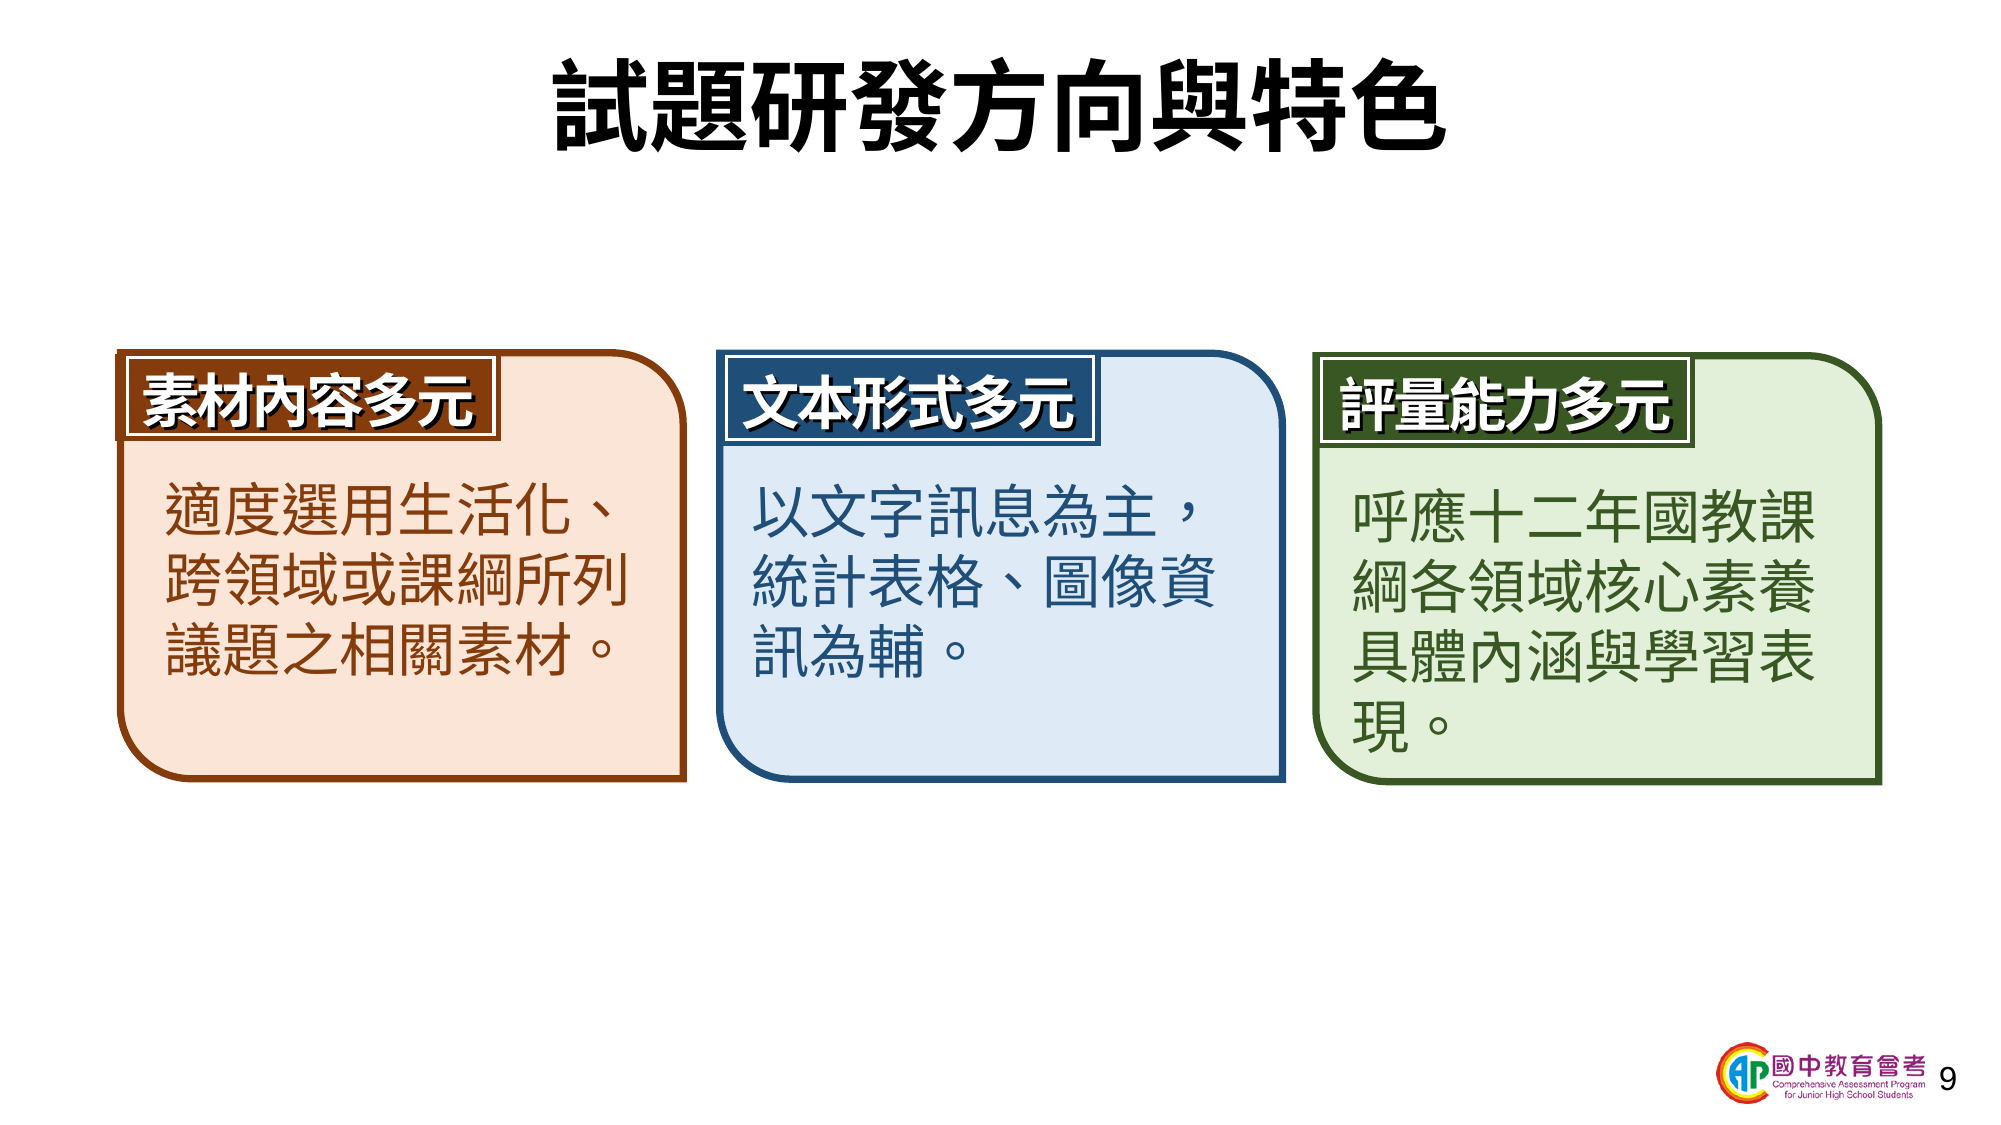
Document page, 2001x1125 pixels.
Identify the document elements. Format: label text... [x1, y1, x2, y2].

text_box [719, 353, 1283, 780]
text_box 文本形式多元 [718, 358, 1099, 444]
title 試題研發方向與特色 [137, 2, 1863, 220]
text_box 評量能力多元 [1318, 360, 1693, 446]
text_box [1315, 355, 1879, 782]
text_box 以文字訊息為主，統計表格、圖像資訊為輔。 [752, 468, 1276, 755]
text_box 素材內容多元 [117, 357, 498, 439]
text_box 9 [1923, 1047, 2000, 1108]
text_box [120, 352, 684, 779]
text_box 素材內容多元 [129, 359, 492, 433]
text_box 評量能力多元 [1323, 360, 1687, 440]
text_box 呼應十二年國教課綱各領域核心素養具體內涵與學習表現。 [1351, 473, 1847, 754]
text_box 適度選用生活化、跨領域或課綱所列議題之相關素材。 [151, 466, 651, 756]
text_box 文本形式多元 [728, 358, 1092, 438]
